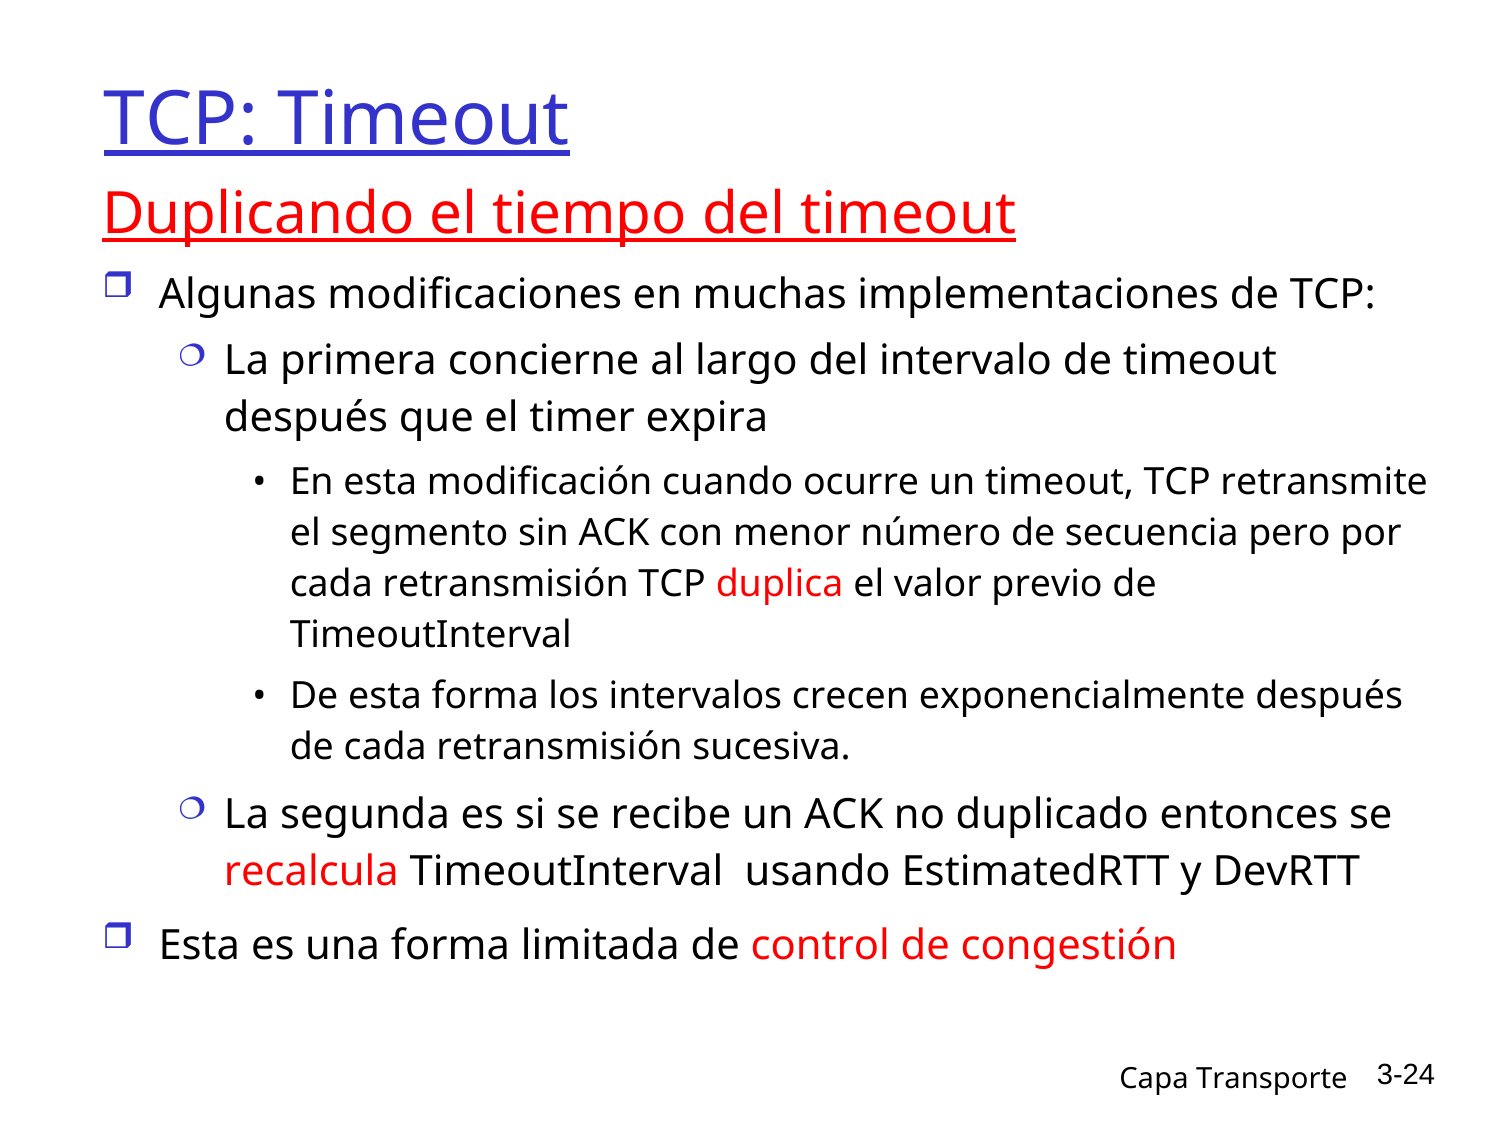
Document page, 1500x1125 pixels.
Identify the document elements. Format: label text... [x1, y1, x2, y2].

list Duplicando el tiempo del timeout Algunas modificaciones en muchas implementaciones de TCP: La primera concierne al largo del intervalo de timeout después que el timer expira En esta modificación cuando ocurre un timeout, TCP retransmite el segmento sin ACK con menor número de secuencia pero por cada retransmisión TCP duplica el valor previo de TimeoutInterval De esta forma los intervalos crecen exponencialmente después de cada retransmisión sucesiva. La segunda es si se recibe un ACK no duplicado entonces se recalcula TimeoutInterval usando EstimatedRTT y DevRTT Esta es una forma limitada de control de congestión [87, 174, 1463, 1051]
title TCP: Timeout [89, 21, 1365, 174]
